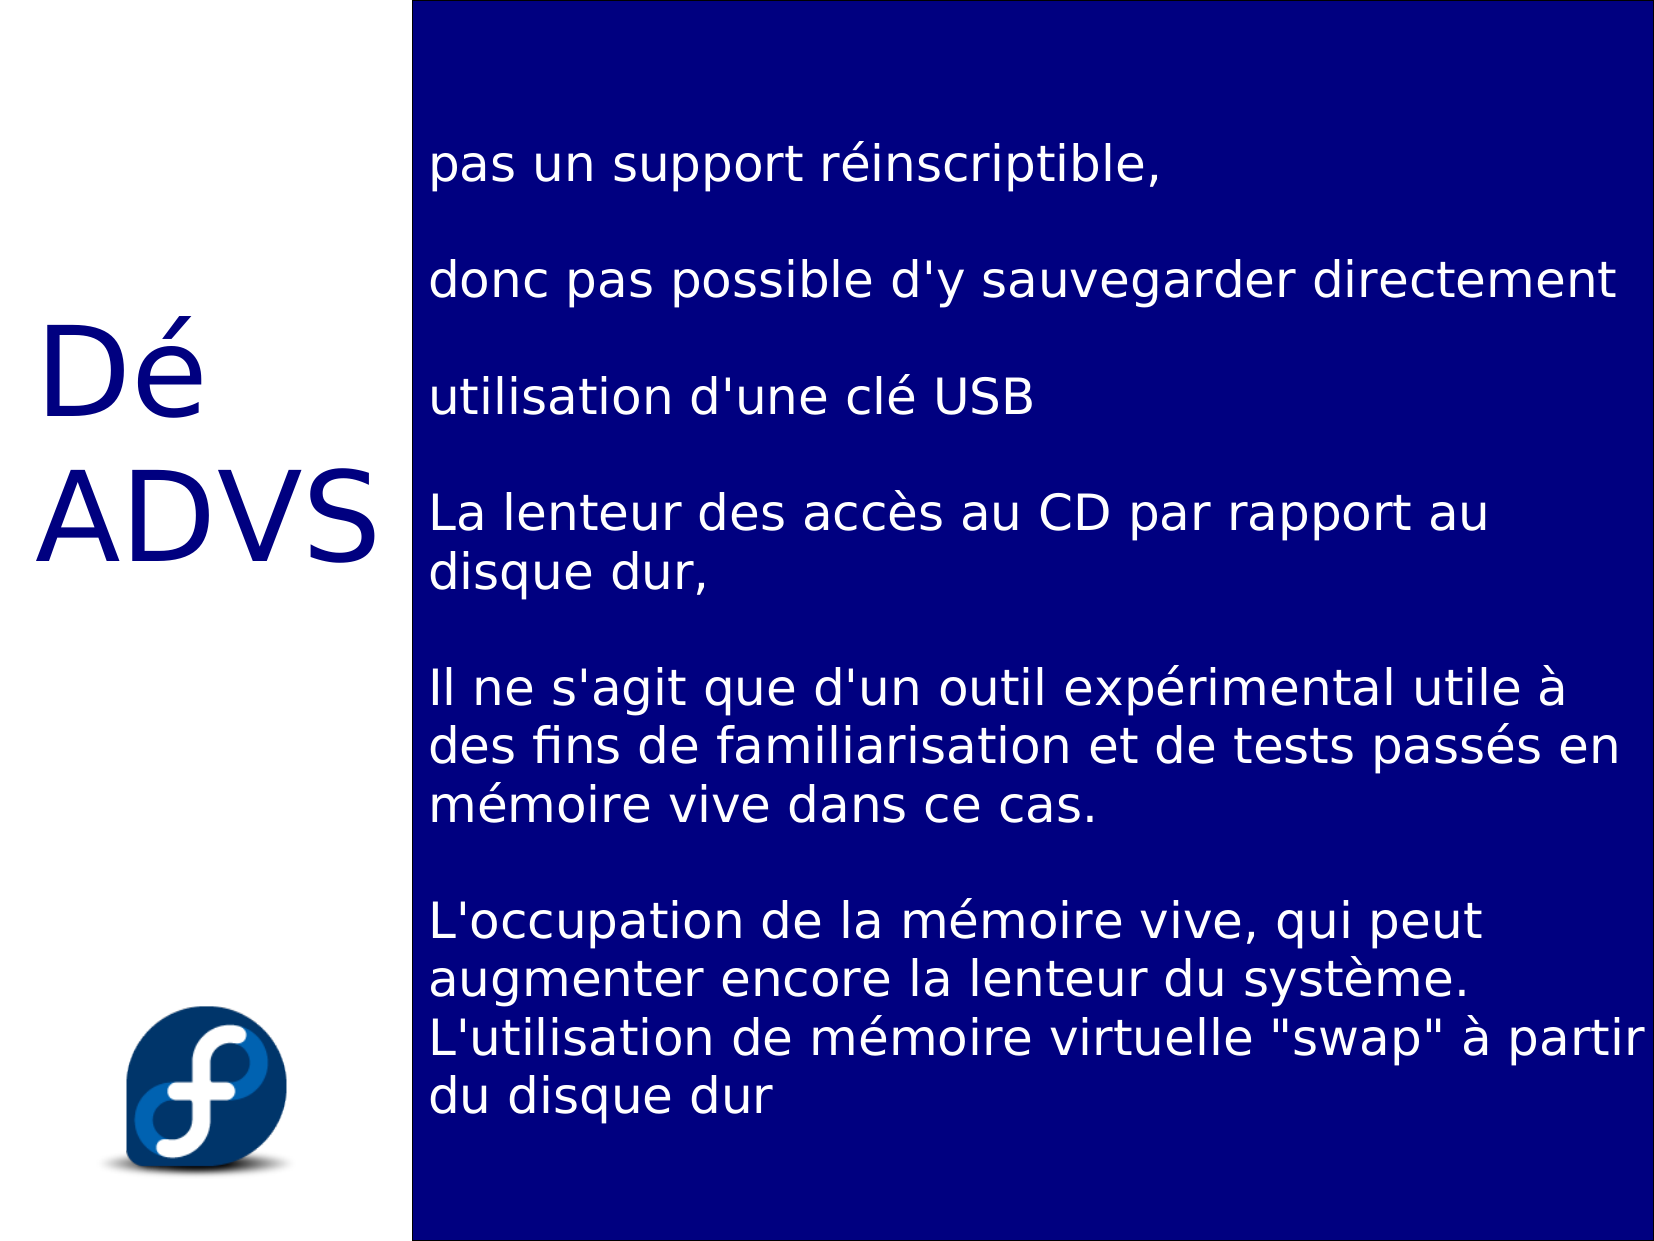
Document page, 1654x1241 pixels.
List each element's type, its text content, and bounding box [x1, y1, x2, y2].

picture [93, 1005, 301, 1179]
text_box Dé ADVS [35, 300, 376, 634]
text_box pas un support réinscriptible, donc pas possible d'y sauvegarder directement utilisation d'une clé USB La lenteur des accès au CD par rapport au disque dur, Il ne s'agit que d'un outil expérimental utile à des fins de familiarisation et de tests passés en mémoire vive dans ce cas. L'occupation de la mémoire vive, qui peut augmenter encore la lenteur du système. L'utilisation de mémoire virtuelle "swap" à partir du disque dur [428, 135, 1653, 1126]
